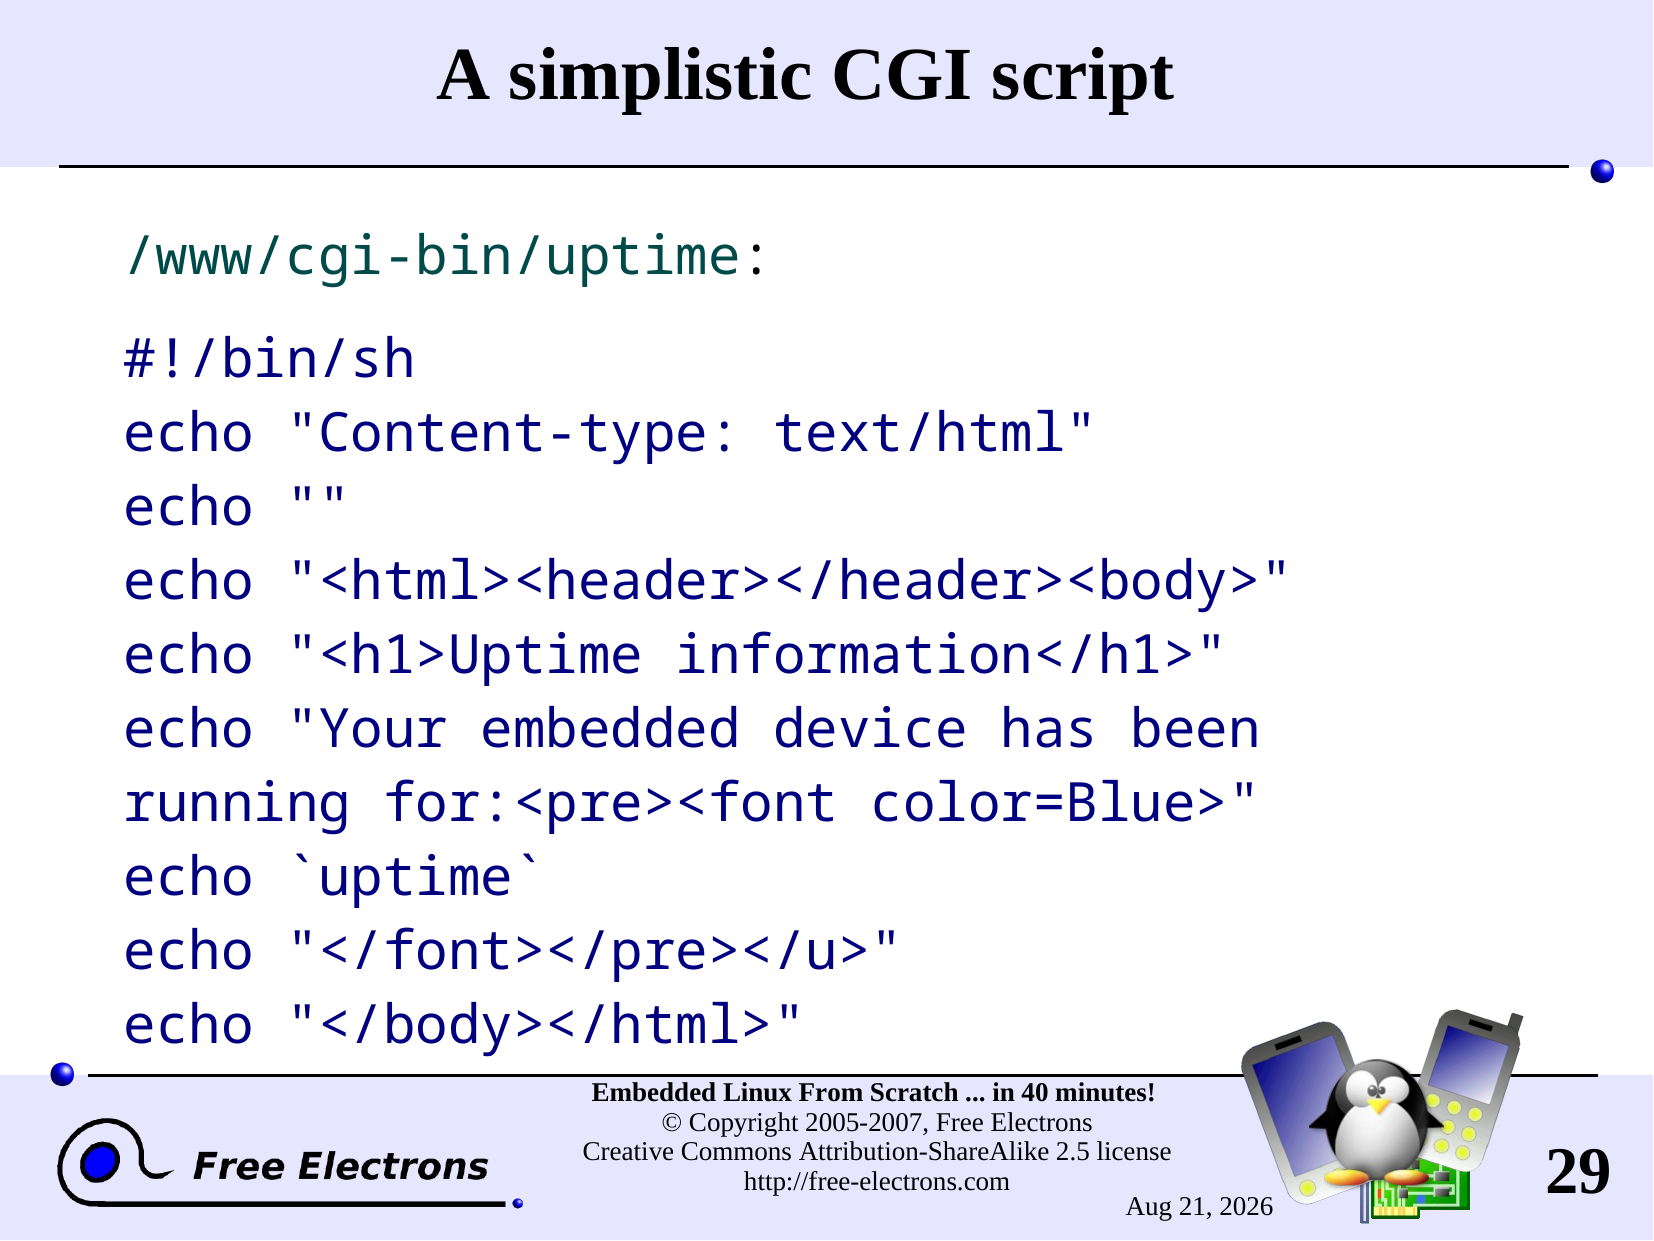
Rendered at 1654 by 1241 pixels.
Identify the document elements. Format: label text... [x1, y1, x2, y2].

title A simplistic CGI script [60, 18, 1551, 132]
list /www/cgi-bin/uptime: #!/bin/sh echo "Content-type: text/html" echo "" echo "<html><header></header><body>" echo "<h1>Uptime information</h1>" echo "Your embedded device has been running for:<pre><font color=Blue>" echo `uptime` echo "</font></pre></u>" echo "</body></html>" [105, 216, 1518, 1066]
picture [1231, 1007, 1538, 1241]
picture [50, 1107, 527, 1216]
